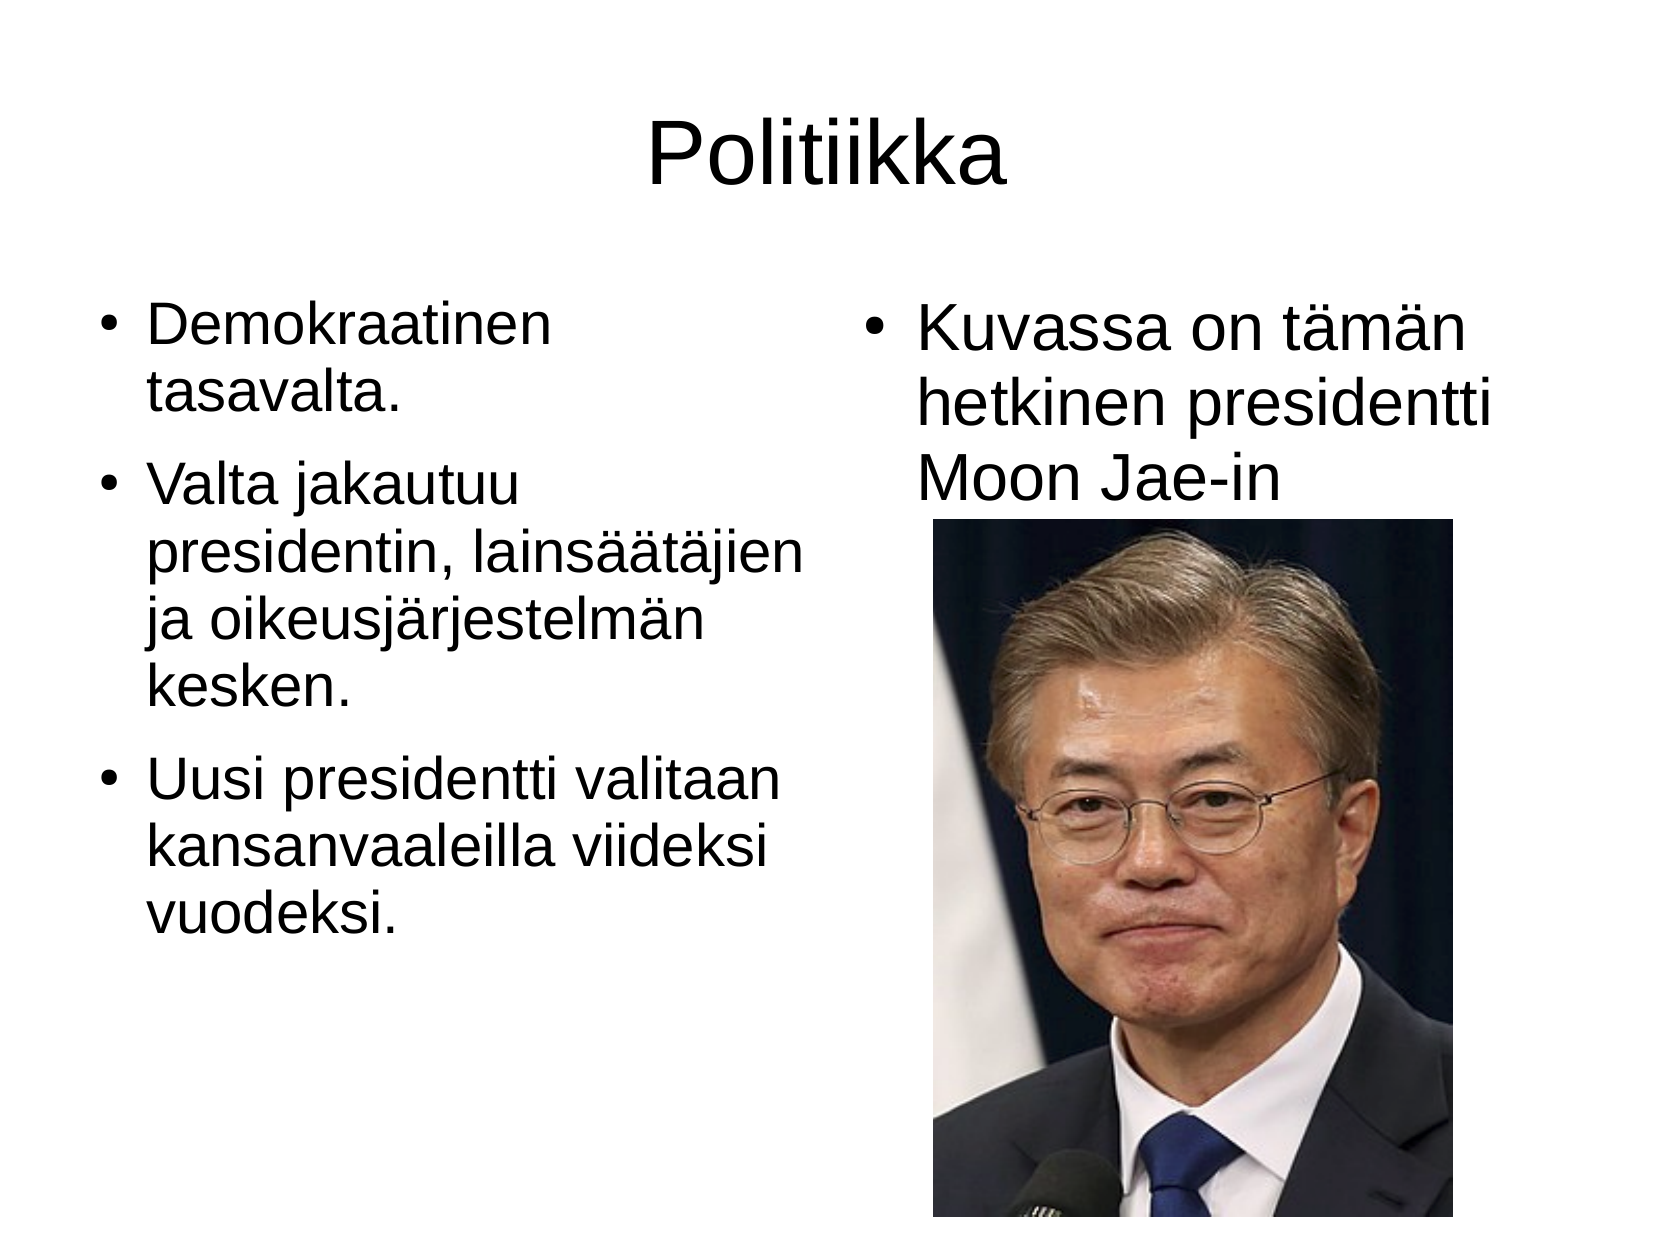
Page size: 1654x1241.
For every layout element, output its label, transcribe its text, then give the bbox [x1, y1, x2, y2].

list Demokraatinen tasavalta. Valta jakautuu presidentin, lainsäätäjien ja oikeusjärjestelmän kesken. Uusi presidentti valitaan kansanvaaleilla viideksi vuodeksi. [82, 290, 809, 1010]
list Kuvassa on tämän hetkinen presidentti Moon Jae-in [845, 290, 1572, 1010]
picture [933, 519, 1453, 1217]
title Politiikka [82, 49, 1571, 257]
